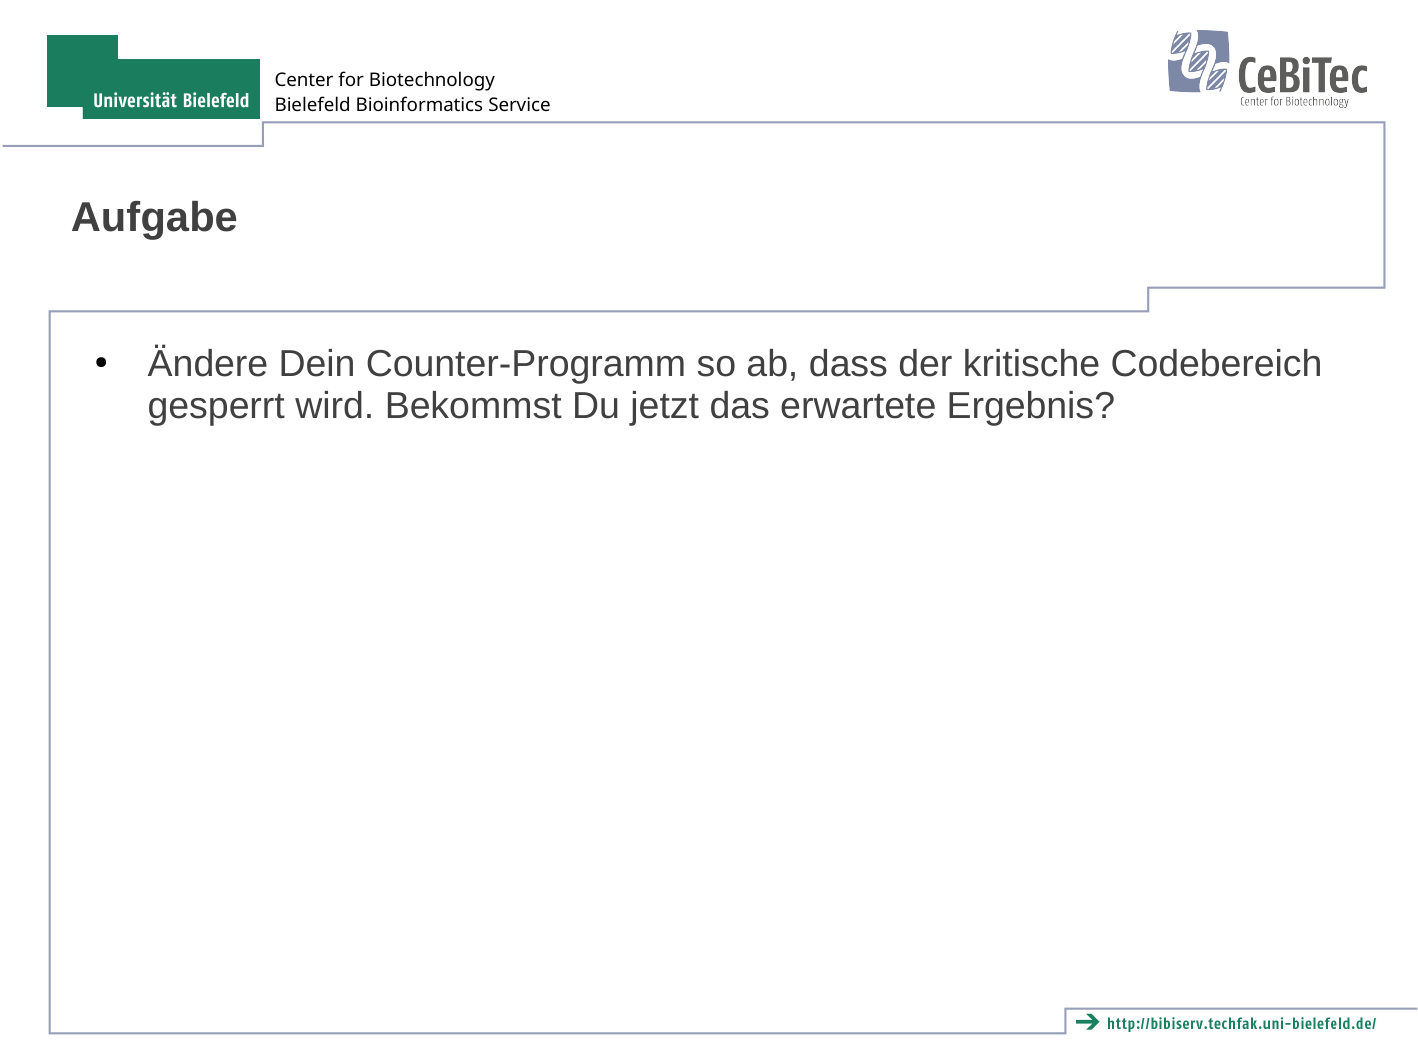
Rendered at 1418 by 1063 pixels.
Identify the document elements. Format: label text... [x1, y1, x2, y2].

picture [2, 3, 1418, 1063]
list Ändere Dein Counter-Programm so ab, dass der kritische Codebereich gesperrt wird. Bekommst Du jetzt das erwartete Ergebnis? [76, 342, 1375, 942]
title Aufgabe [70, 159, 1359, 275]
